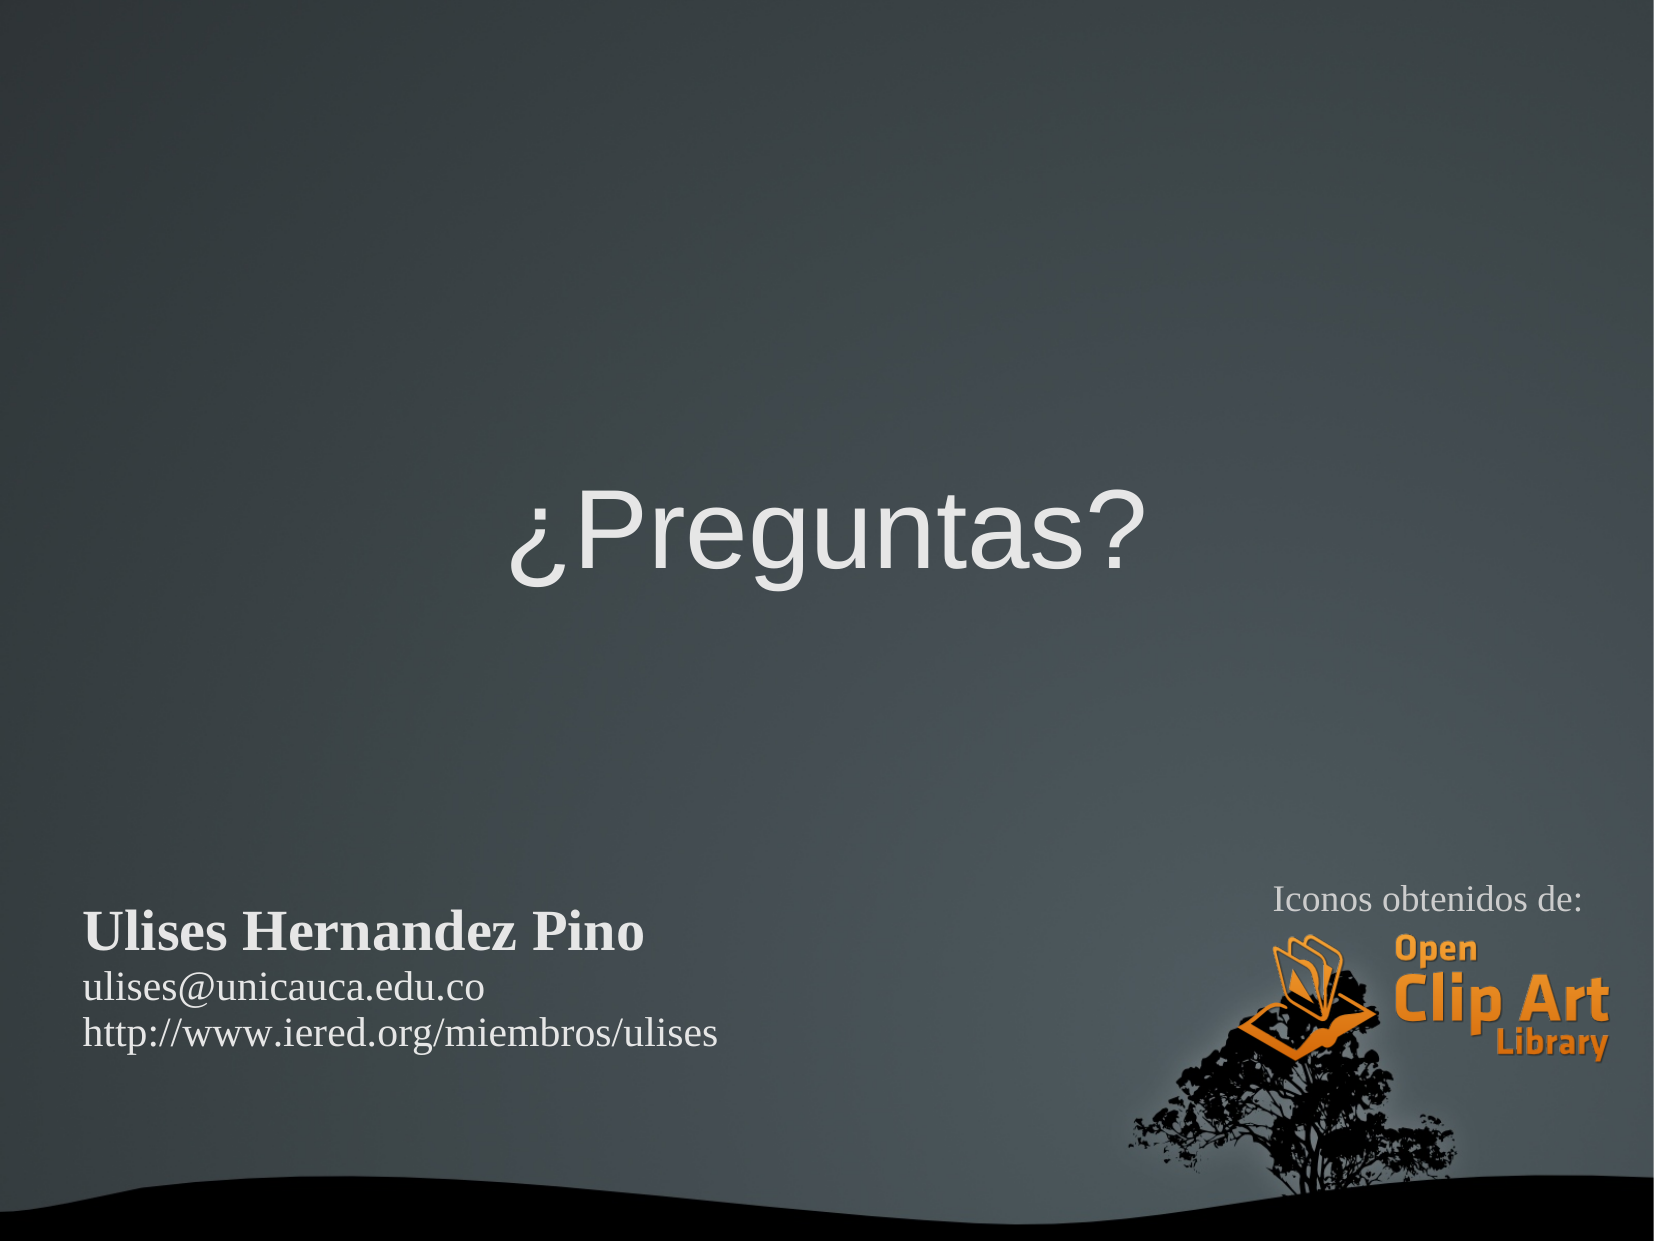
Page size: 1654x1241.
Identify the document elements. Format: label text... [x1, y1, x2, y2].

text_box Ulises Hernandez Pino ulises@unicauca.edu.co http://www.iered.org/miembros/ulises [82, 898, 886, 1102]
subtitle ¿Preguntas? [82, 49, 1571, 1109]
text_box Iconos obtenidos de: [1257, 870, 1599, 928]
picture [0, 0, 1654, 1241]
